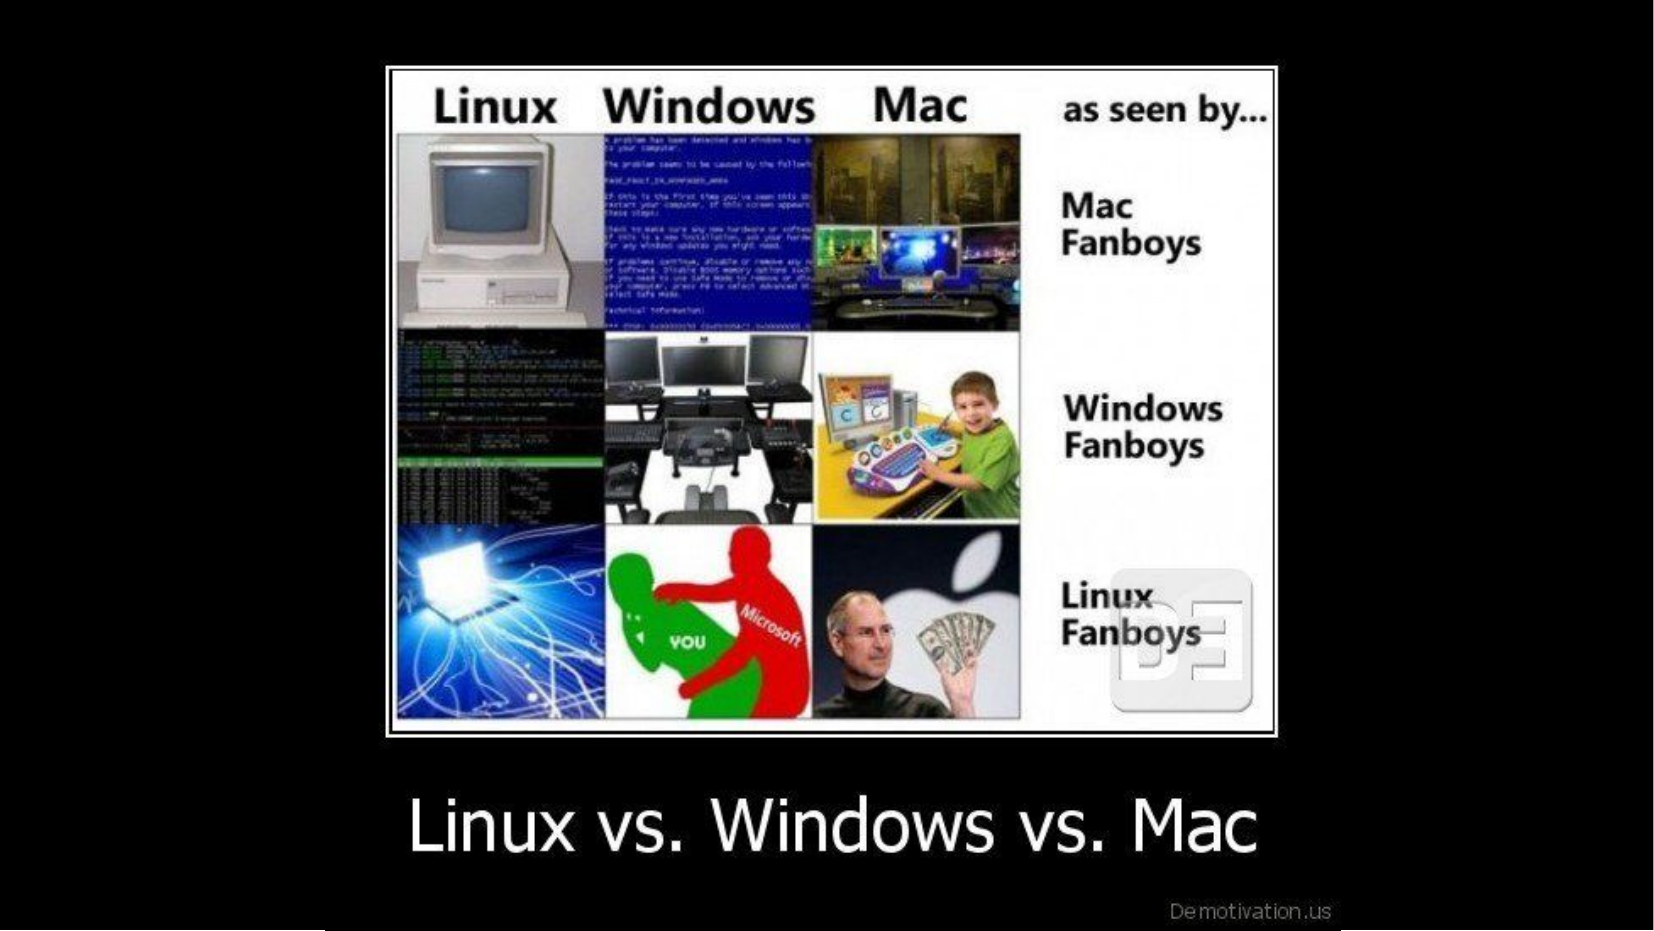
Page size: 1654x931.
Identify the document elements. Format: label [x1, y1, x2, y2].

picture [325, 5, 1341, 931]
